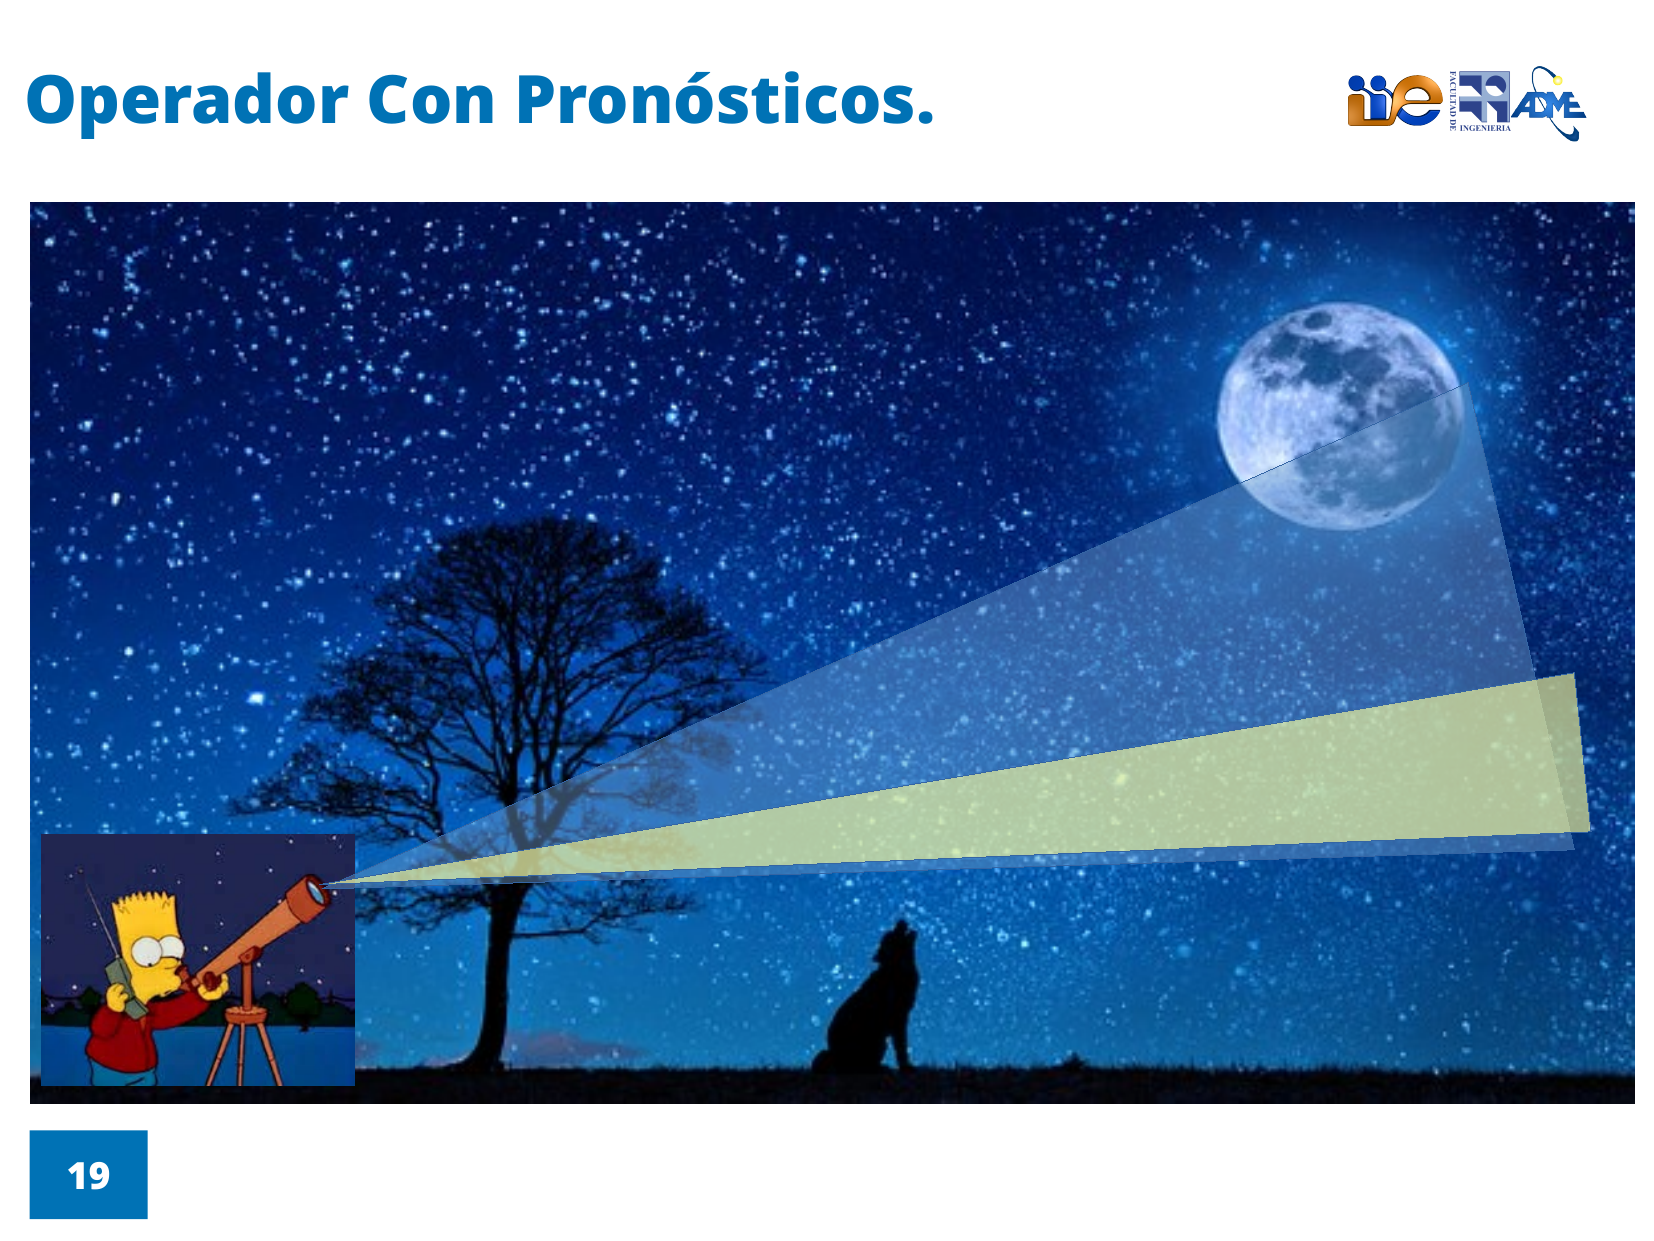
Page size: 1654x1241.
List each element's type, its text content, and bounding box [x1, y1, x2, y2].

picture [1377, 75, 1443, 126]
picture [30, 202, 1635, 1104]
picture [1450, 66, 1589, 143]
text_box [319, 382, 1592, 889]
title Operador Con Pronósticos. [24, 23, 1377, 144]
